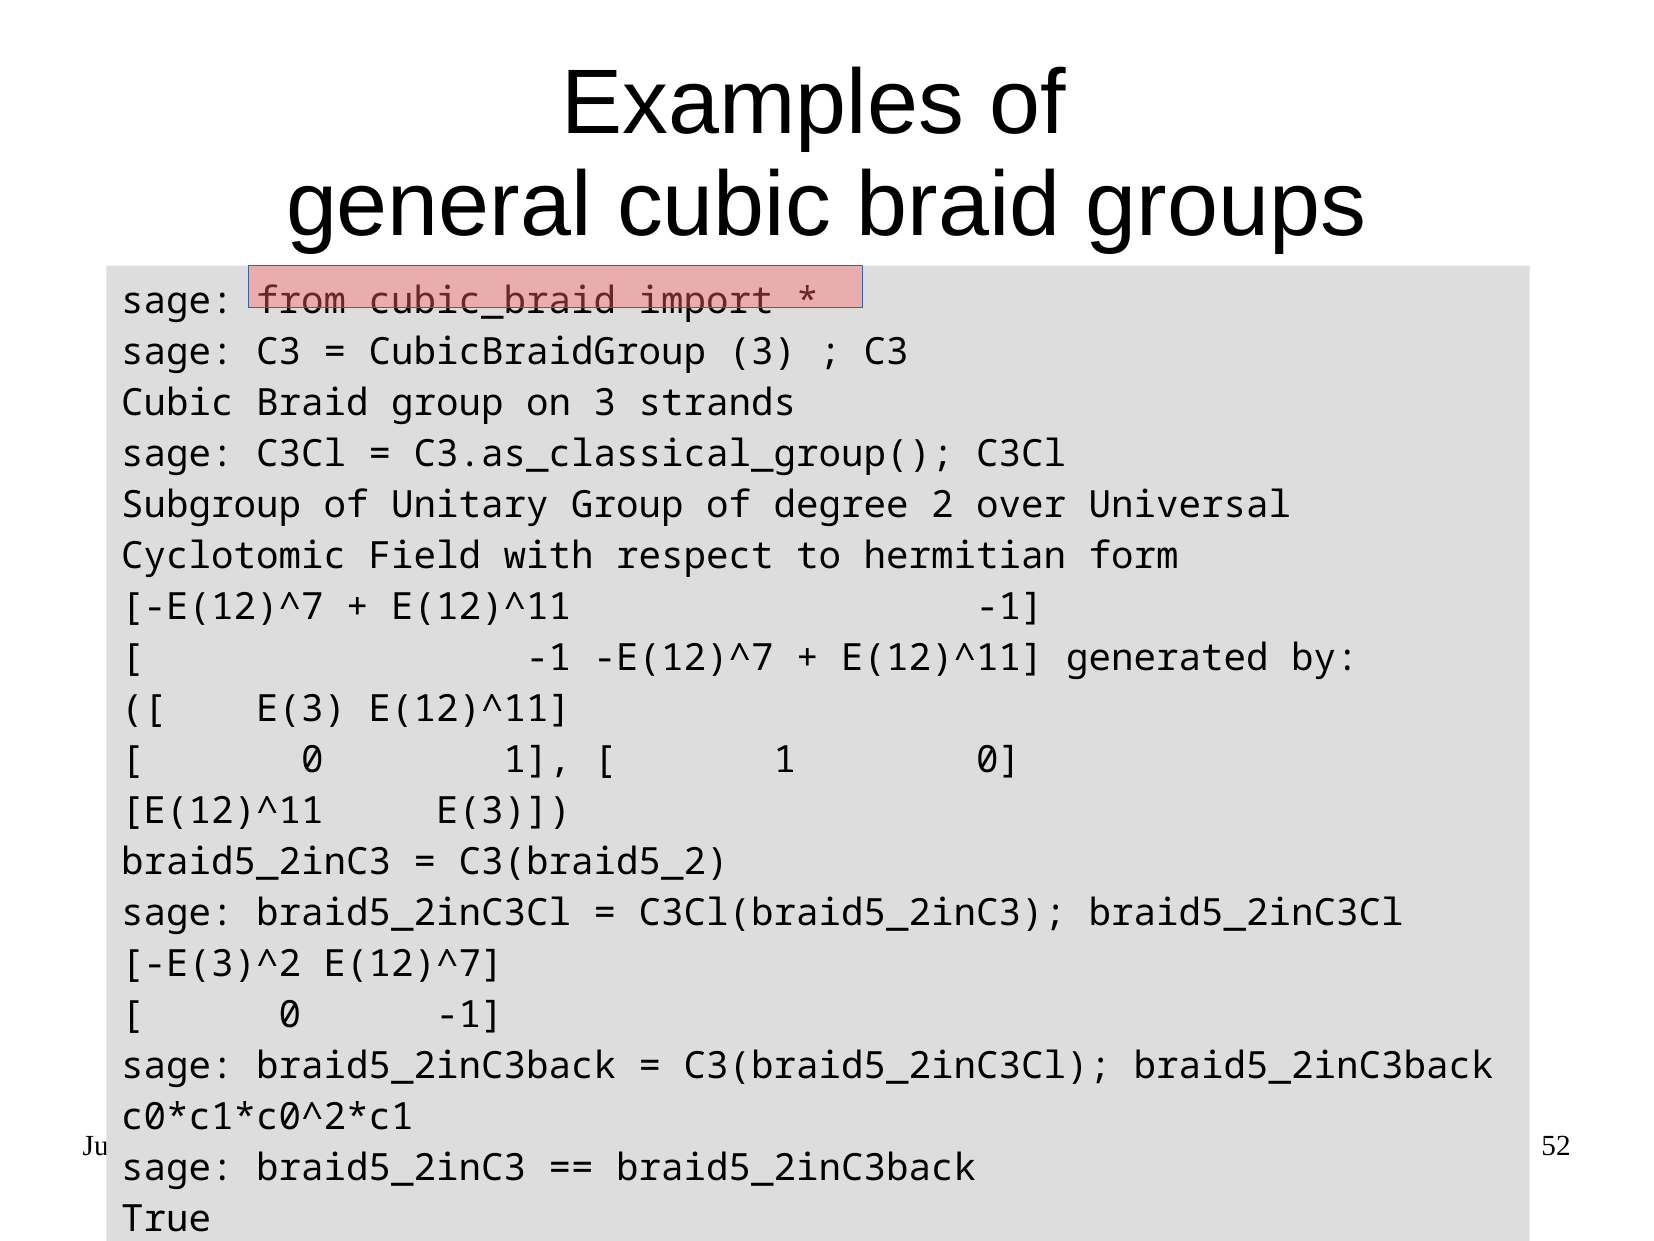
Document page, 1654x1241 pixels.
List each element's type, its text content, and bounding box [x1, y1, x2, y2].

title Examples of general cubic braid groups [82, 49, 1571, 257]
text_box [248, 265, 863, 308]
text_box sage: from cubic_braid import * sage: C3 = CubicBraidGroup (3) ; C3 Cubic Braid group on 3 strands sage: C3Cl = C3.as_classical_group(); C3Cl Subgroup of Unitary Group of degree 2 over Universal Cyclotomic Field with respect to hermitian form [-E(12)^7 + E(12)^11 -1] [ -1 -E(12)^7 + E(12)^11] generated by: ([ E(3) E(12)^11] [ 0 1], [ 1 0] [E(12)^11 E(3)]) braid5_2inC3 = C3(braid5_2) sage: braid5_2inC3Cl = C3Cl(braid5_2inC3); braid5_2inC3Cl [-E(3)^2 E(12)^7] [ 0 -1] sage: braid5_2inC3back = C3(braid5_2inC3Cl); braid5_2inC3back c0*c1*c0^2*c1 sage: braid5_2inC3 == braid5_2inC3back True sage: braid5_2inC3.braid() == braid5_2inC3back.braid() False [106, 265, 1530, 1179]
